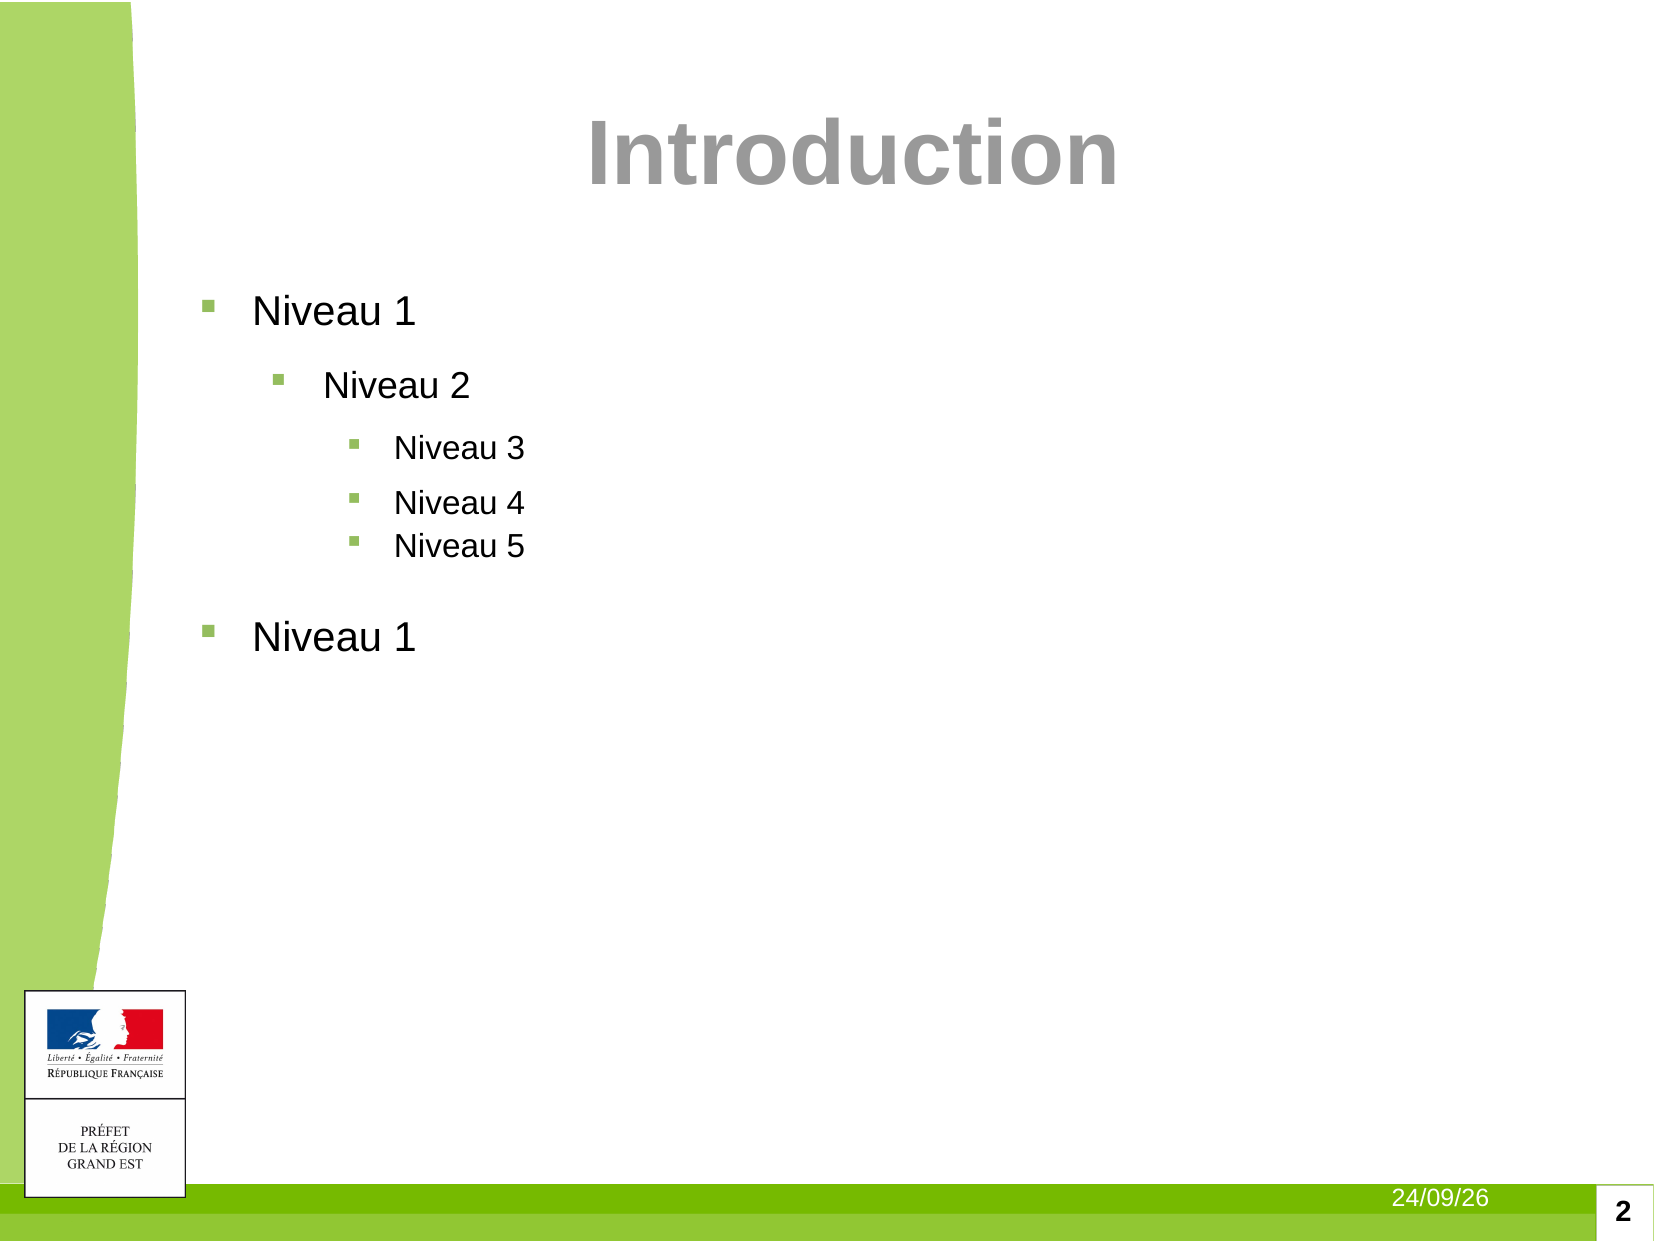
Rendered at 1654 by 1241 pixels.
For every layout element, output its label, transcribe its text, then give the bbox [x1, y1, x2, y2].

picture [0, 2, 1654, 1241]
list Niveau 1 Niveau 2 Niveau 3 Niveau 4 Niveau 5 Niveau 1 [181, 288, 1511, 1107]
title Introduction [136, 56, 1571, 250]
